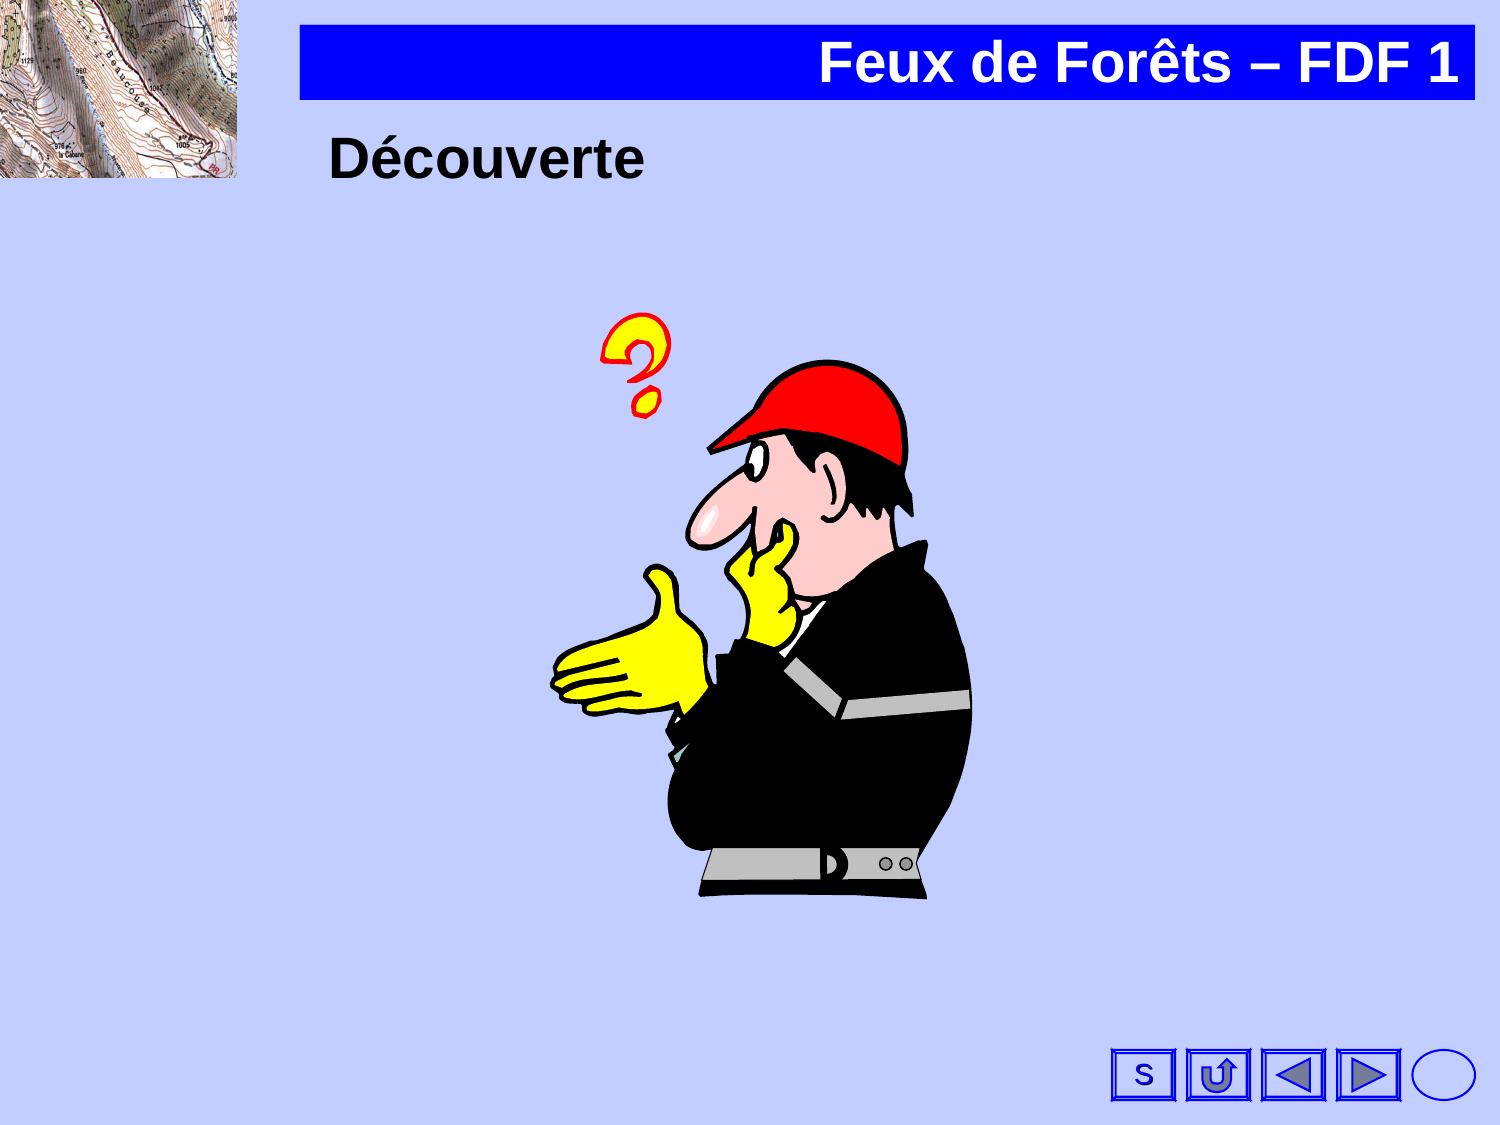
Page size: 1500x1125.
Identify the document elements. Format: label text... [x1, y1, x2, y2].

picture [0, 0, 237, 178]
text_box Découverte [312, 118, 662, 199]
text_box Feux de Forêts – FDF 1 [299, 24, 1475, 100]
text_box [631, 384, 662, 420]
text_box [1412, 1049, 1476, 1101]
text_box [600, 312, 672, 383]
text_box [549, 362, 973, 900]
